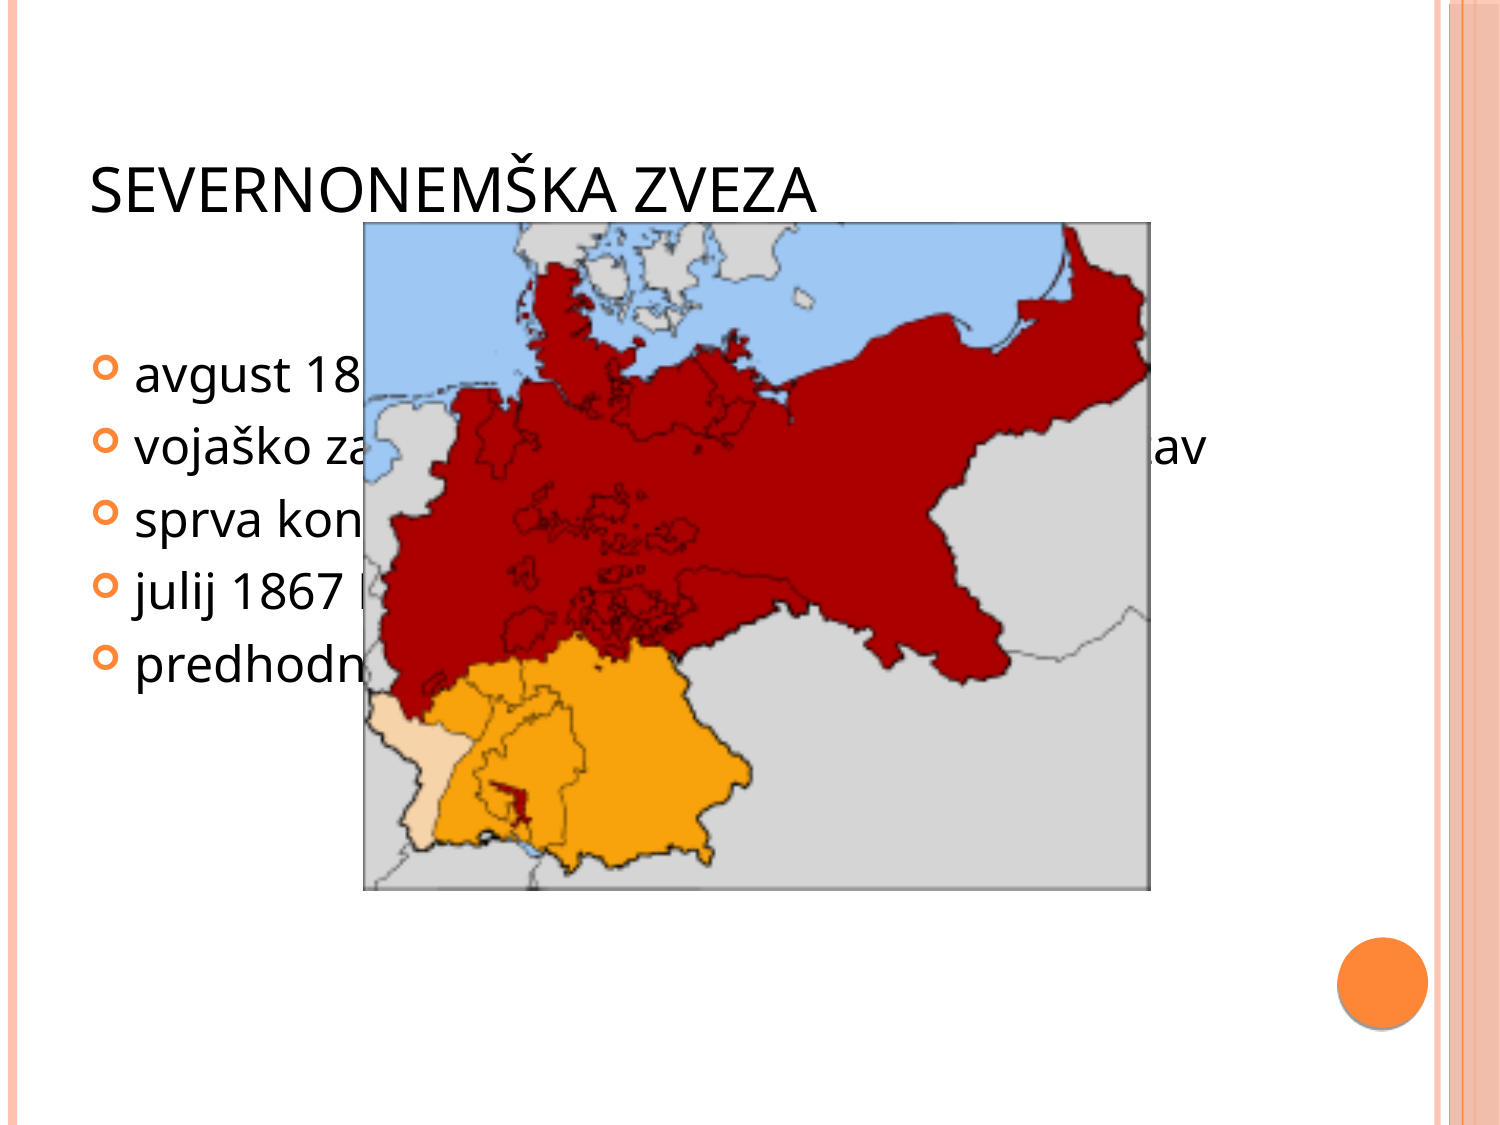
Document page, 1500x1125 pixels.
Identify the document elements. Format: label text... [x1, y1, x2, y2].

picture [363, 222, 1151, 891]
title SEVERNONEMŠKA ZVEZA [75, 45, 1300, 233]
list avgust 1866 vojaško zavezništvo 22 severnonemških držav sprva konfederacija julij 1867  federacija predhodnica nemškega cesarstva [75, 262, 1300, 1062]
